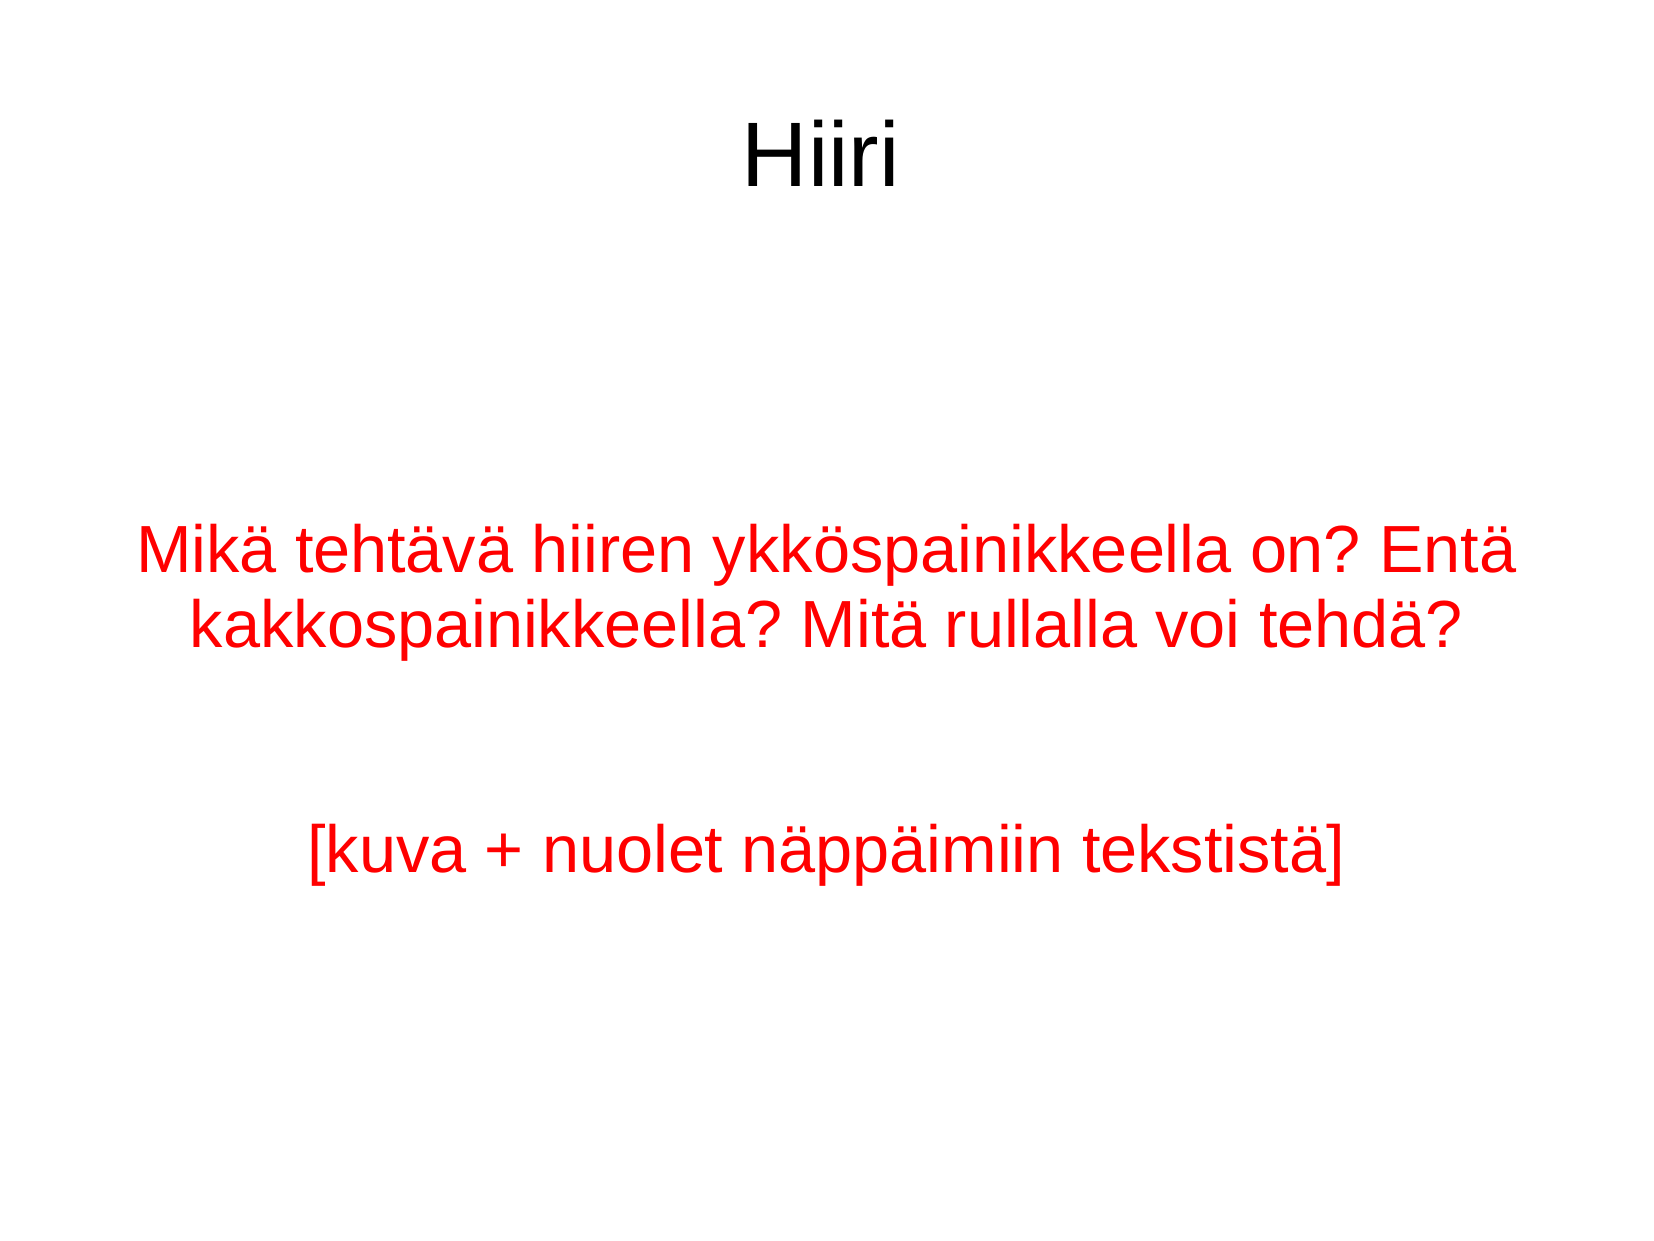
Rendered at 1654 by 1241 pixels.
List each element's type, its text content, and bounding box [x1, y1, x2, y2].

title Hiiri [76, 59, 1565, 252]
subtitle Mikä tehtävä hiiren ykköspainikkeella on? Entä kakkospainikkeella? Mitä rullalla voi tehdä? [kuva + nuolet näppäimiin tekstistä] [82, 297, 1571, 1102]
